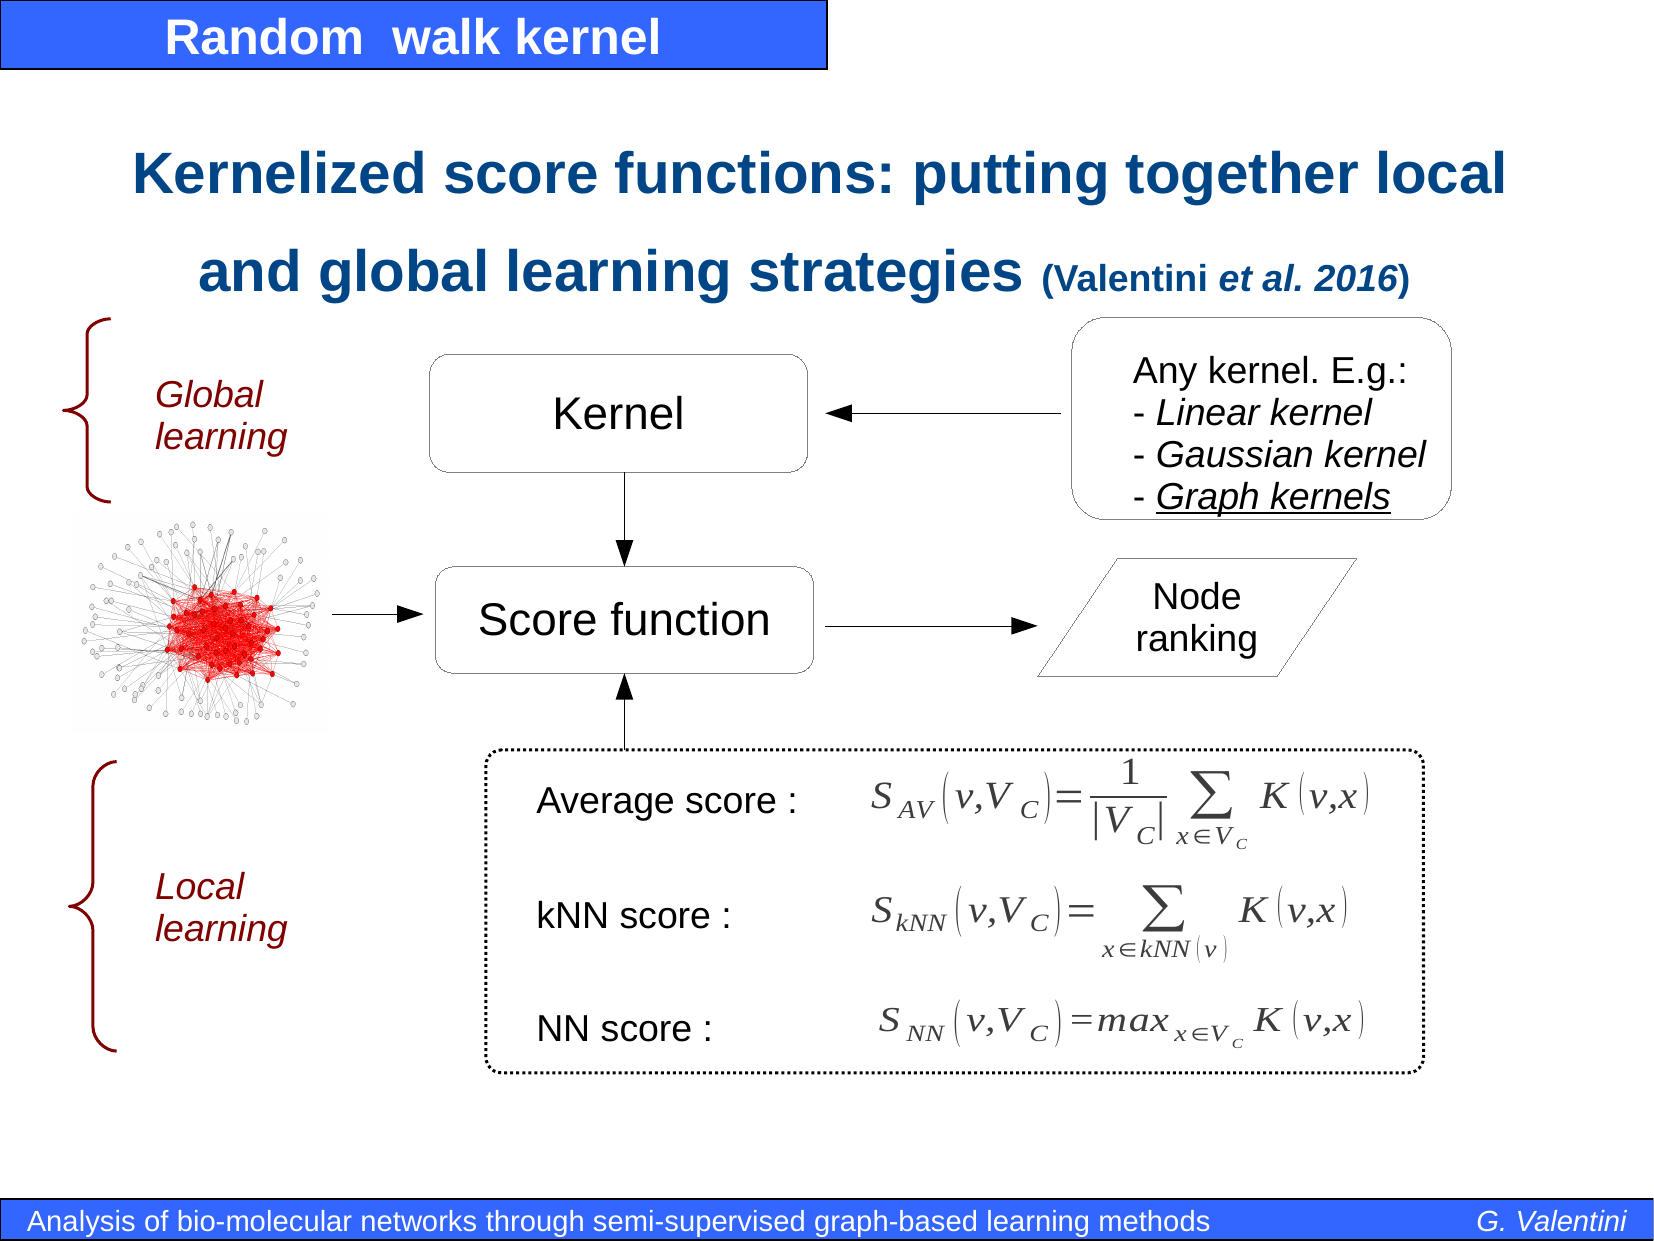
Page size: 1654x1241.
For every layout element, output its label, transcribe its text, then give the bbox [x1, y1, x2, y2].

text_box Analysis of bio-molecular networks through semi-supervised graph-based learning methods G. Valentini [0, 1198, 1654, 1241]
text_box Global learning [140, 366, 312, 465]
text_box Score function [435, 566, 814, 674]
text_box Any kernel. E.g.: - Linear kernel - Gaussian kernel - Graph kernels [1082, 342, 1441, 526]
text_box Node ranking [1037, 558, 1357, 677]
text_box Kernel [429, 354, 808, 473]
picture [69, 513, 332, 733]
text_box Random walk kernel [0, 0, 827, 69]
text_box [485, 749, 1424, 1073]
text_box Local learning [140, 857, 312, 957]
text_box Kernelized score functions: putting together local and global learning strategies (Valentini et al. 2016) [82, 101, 1559, 280]
